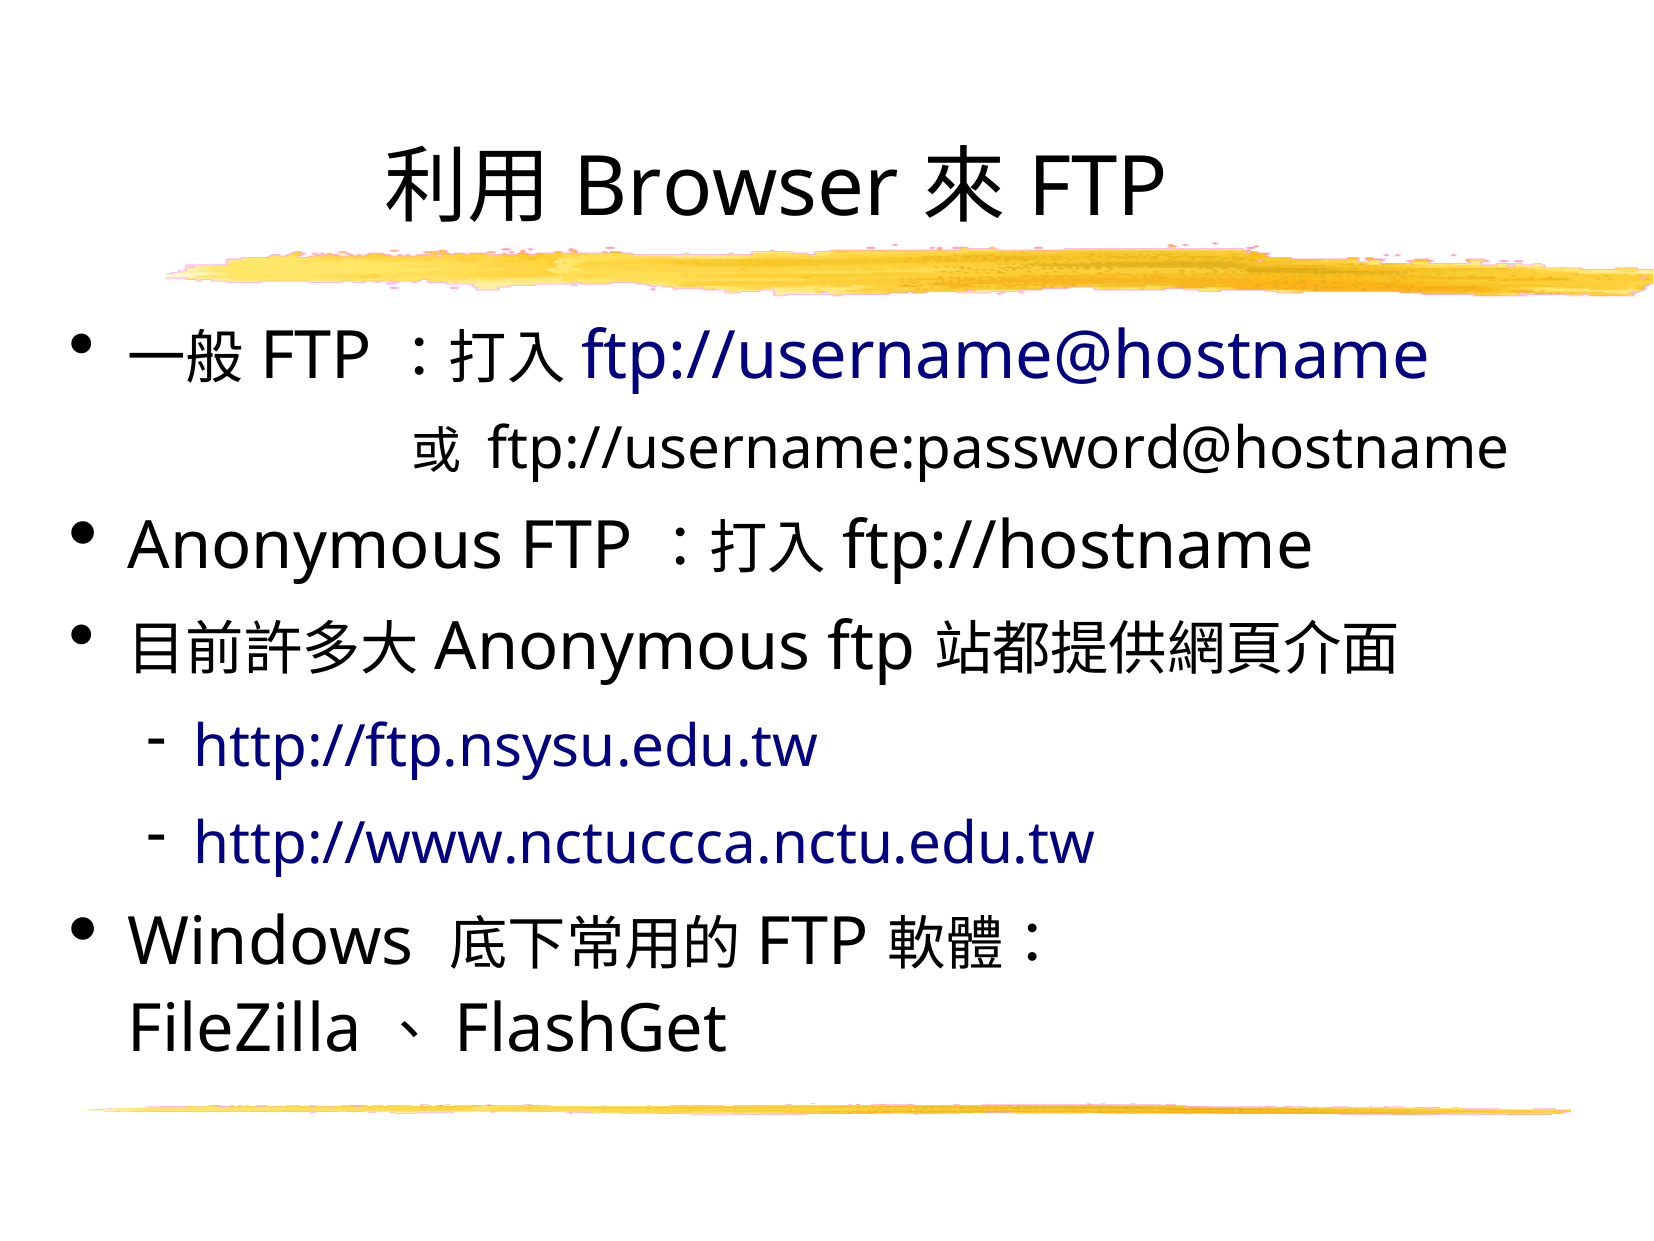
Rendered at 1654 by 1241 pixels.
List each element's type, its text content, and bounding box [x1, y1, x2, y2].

picture [165, 237, 1654, 308]
list 一般FTP：打入ftp://username@hostname 或 ftp://username:password@hostname Anonymous FTP：打入ftp://hostname 目前許多大Anonymous ftp站都提供網頁介面 http://ftp.nsysu.edu.tw http://www.nctuccca.nctu.edu.tw Windows 底下常用的FTP軟體：FileZilla、FlashGet [56, 300, 1572, 1078]
picture [82, 1102, 1571, 1117]
title 利用Browser來FTP [73, 41, 1479, 249]
